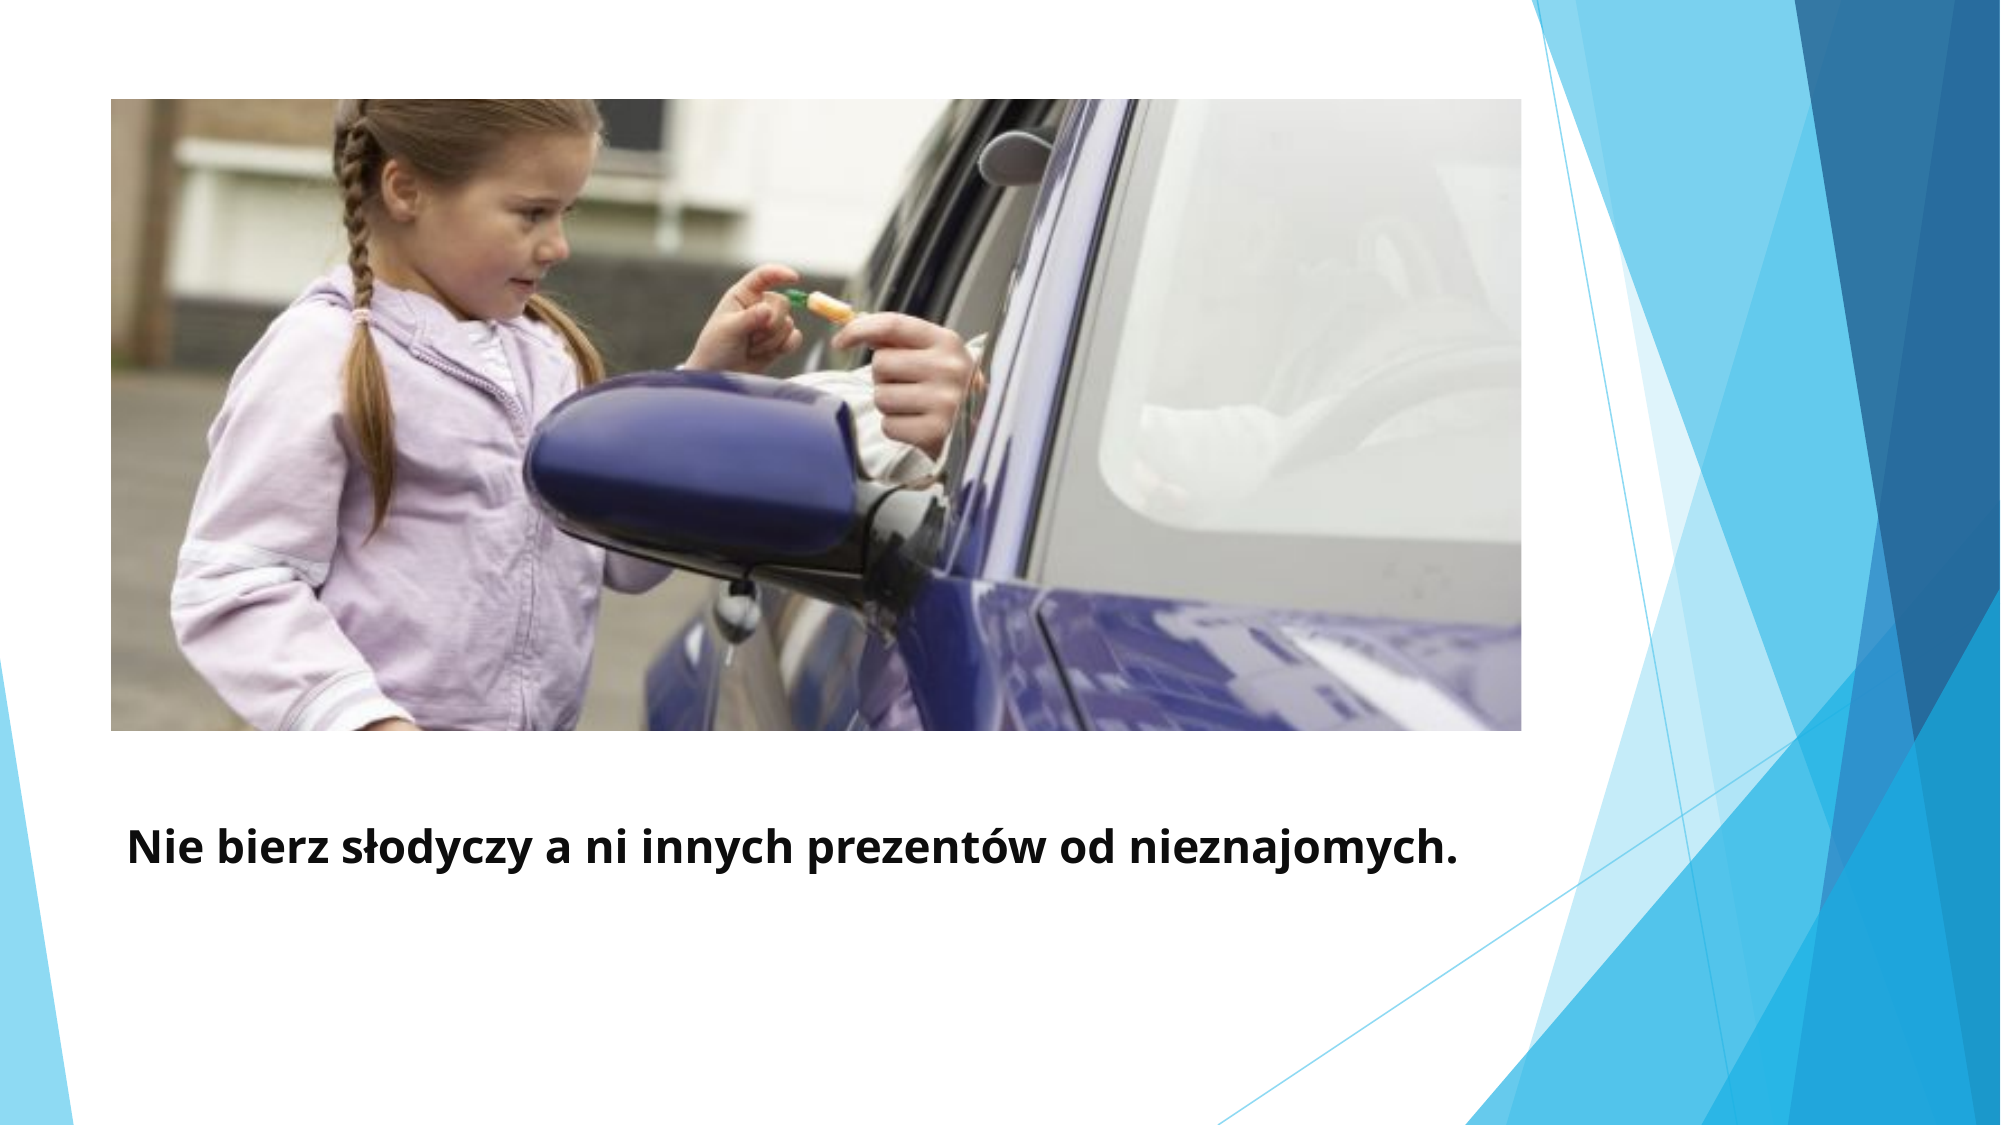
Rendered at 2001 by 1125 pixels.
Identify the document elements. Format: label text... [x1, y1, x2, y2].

picture [111, 99, 1522, 731]
title Nie bierz słodyczy a ni innych prezentów od nieznajomych. [111, 787, 1522, 881]
